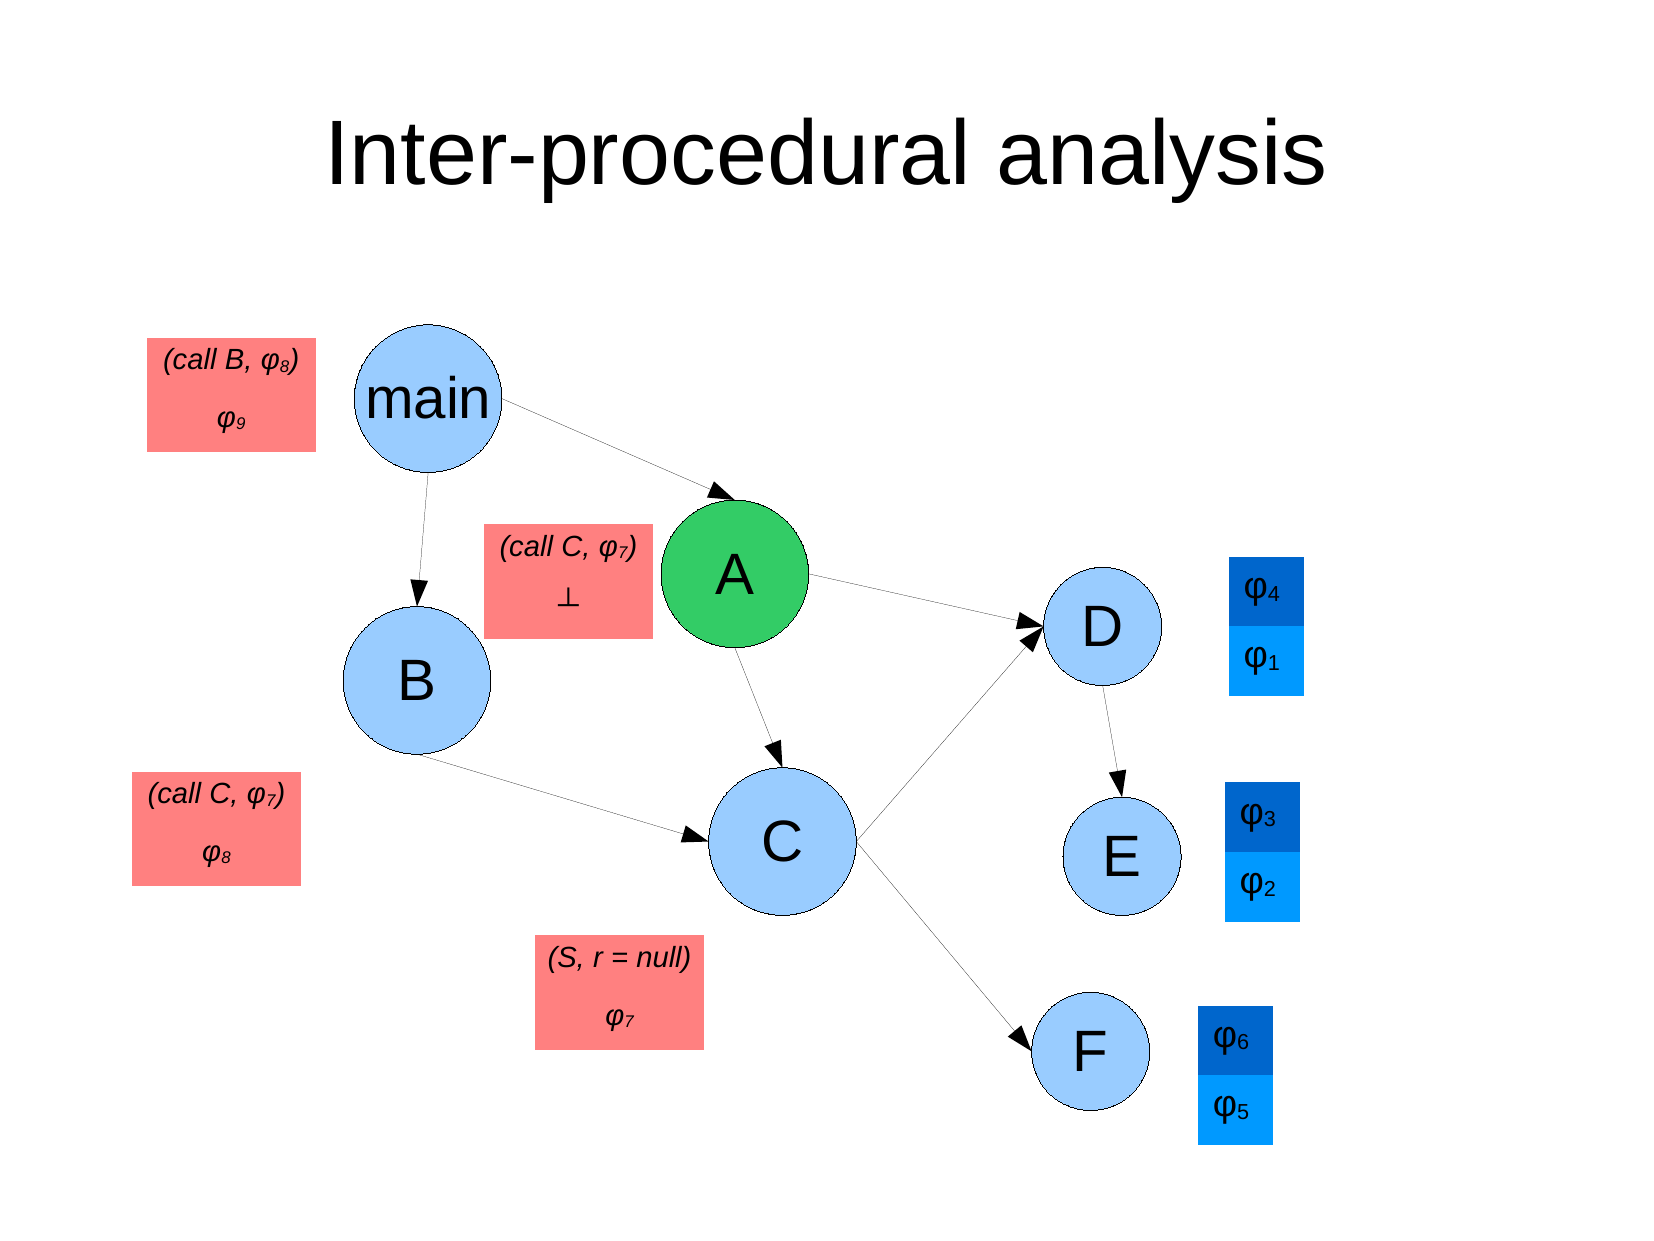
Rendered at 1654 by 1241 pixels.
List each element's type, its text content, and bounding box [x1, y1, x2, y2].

table_header φ3 [1225, 782, 1300, 852]
table_cell φ8 [132, 829, 301, 886]
table_header φ4 [1229, 557, 1304, 626]
table_cell φ1 [1229, 626, 1304, 696]
table_cell ┴ [484, 582, 653, 639]
text_box D [1043, 567, 1162, 686]
text_box main [354, 324, 502, 473]
table_cell φ2 [1225, 852, 1300, 922]
table_header (call B, φ8) [147, 338, 316, 395]
table_header (call C, φ7) [484, 524, 653, 582]
table_cell φ7 [535, 993, 704, 1050]
text_box C [708, 767, 857, 916]
title Inter-procedural analysis [82, 49, 1571, 257]
text_box E [1062, 797, 1182, 916]
table_cell φ9 [147, 395, 316, 452]
table_cell φ5 [1198, 1075, 1273, 1145]
table_header φ6 [1198, 1006, 1273, 1075]
text_box B [343, 606, 491, 755]
text_box A [661, 500, 809, 648]
text_box F [1031, 992, 1150, 1111]
table_header (S, r = null) [535, 935, 704, 993]
table_header (call C, φ7) [132, 772, 301, 829]
